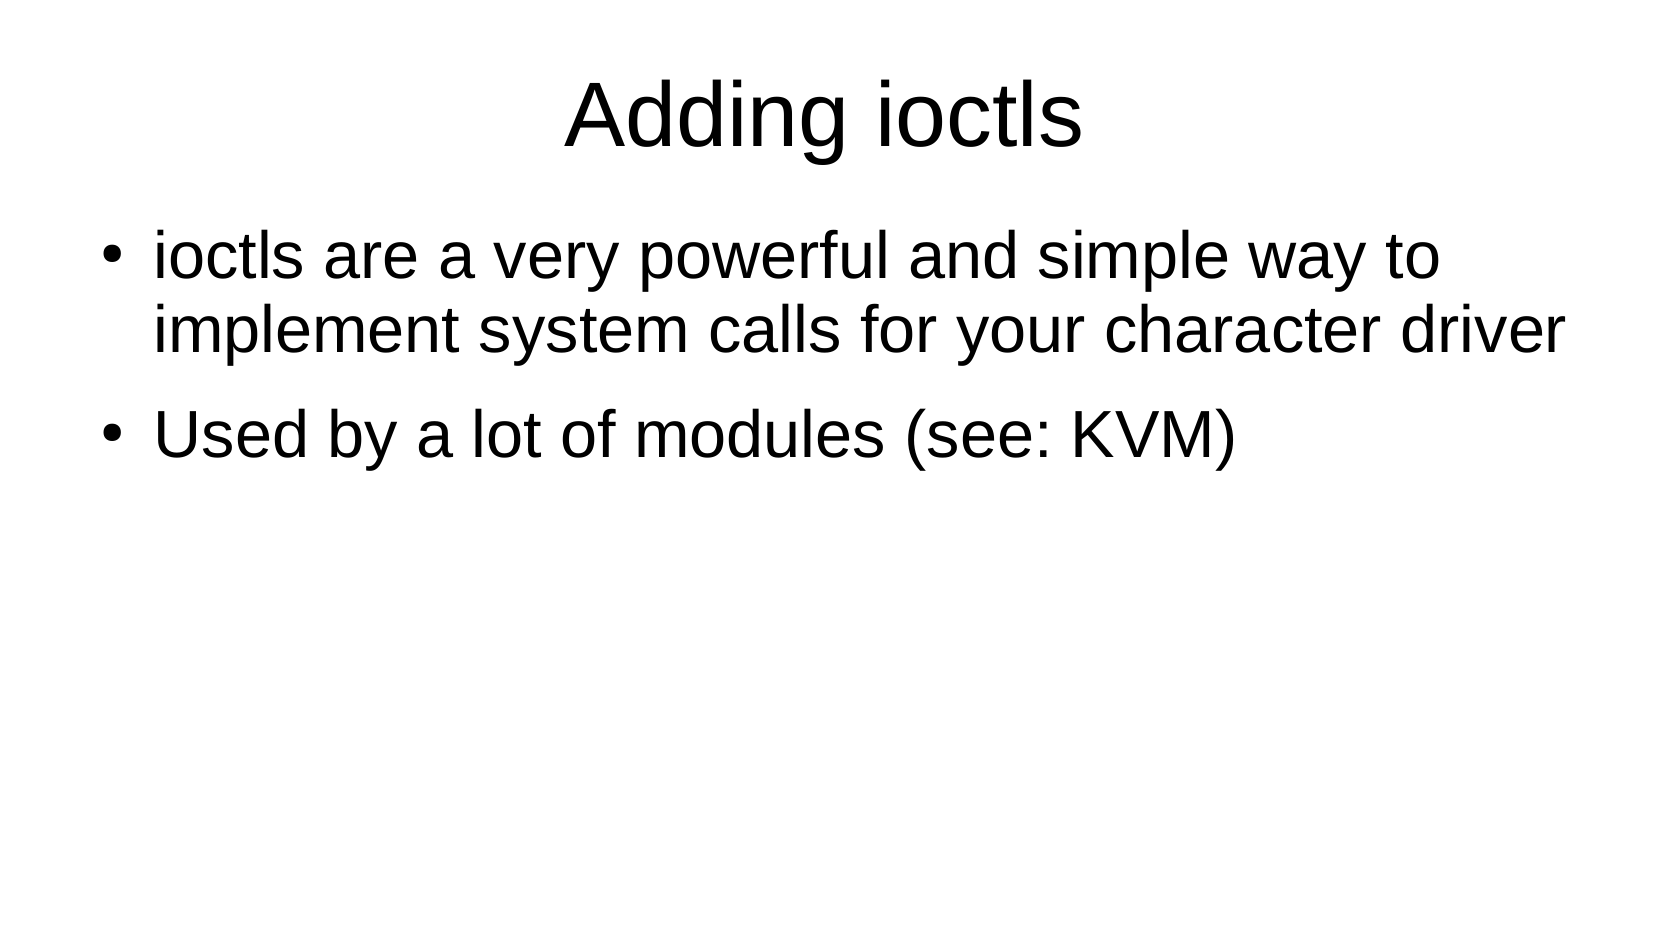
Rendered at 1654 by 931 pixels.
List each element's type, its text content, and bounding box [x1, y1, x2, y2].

title Adding ioctls [82, 37, 1571, 193]
list ioctls are a very powerful and simple way to implement system calls for your character driver Used by a lot of modules (see: KVM) [82, 217, 1571, 758]
